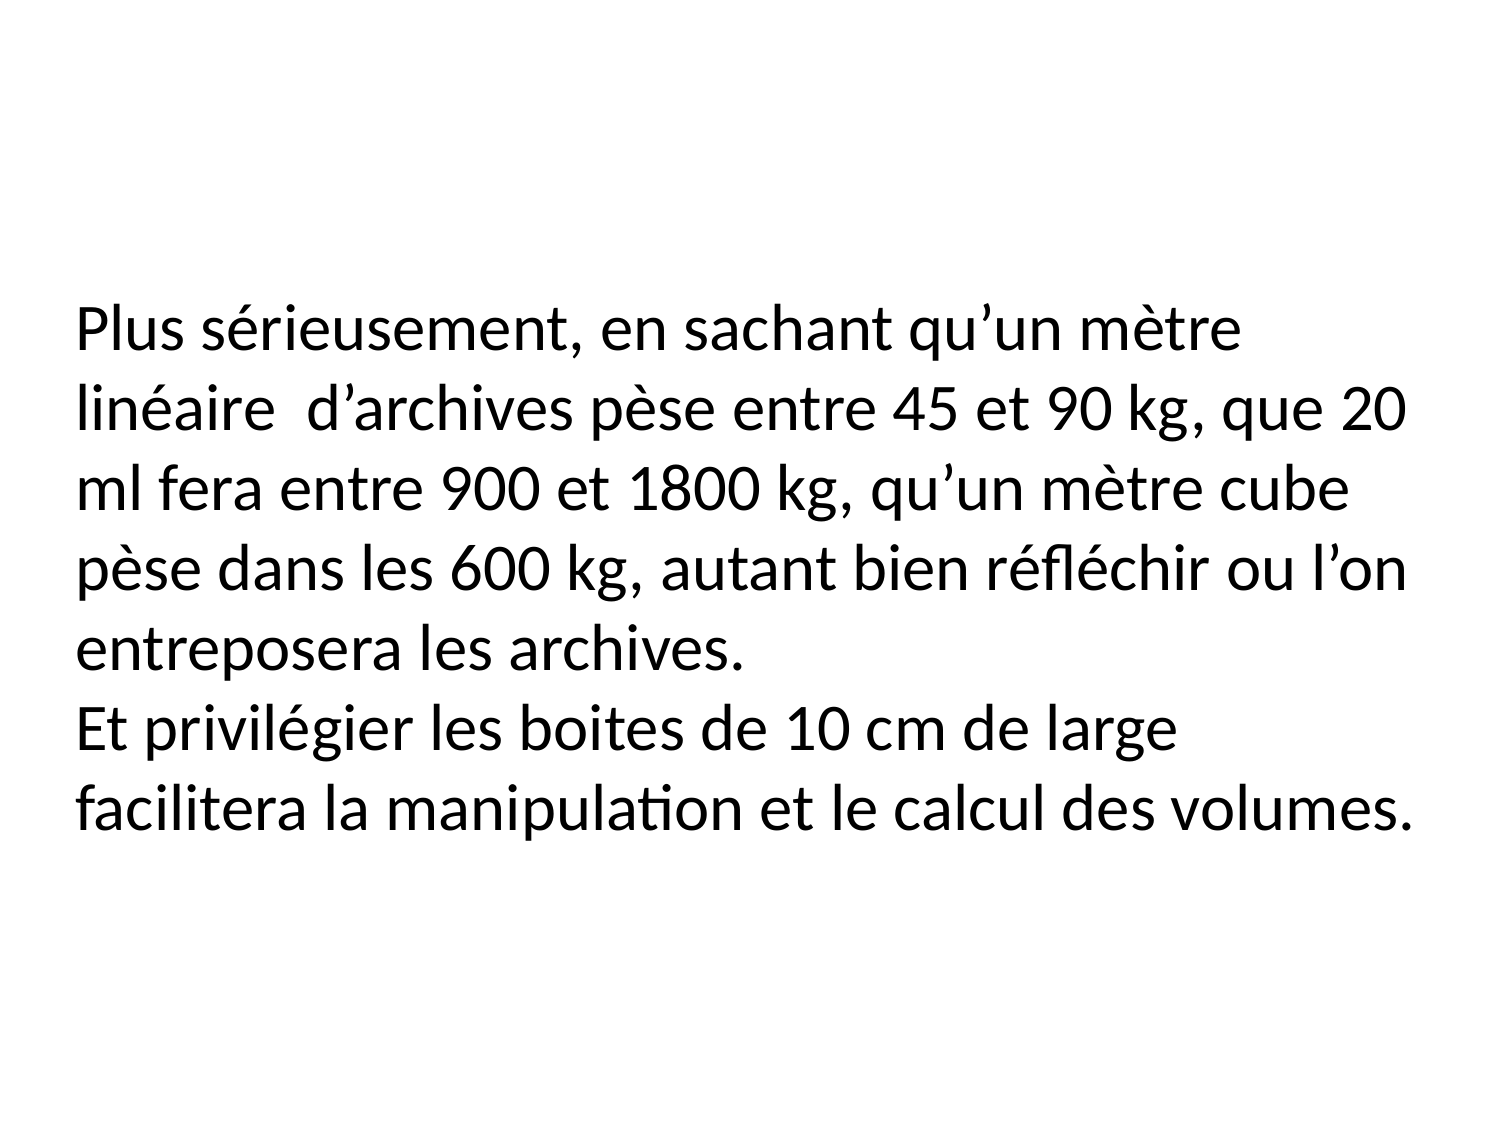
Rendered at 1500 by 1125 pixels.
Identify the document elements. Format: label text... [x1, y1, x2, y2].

subtitle Plus sérieusement, en sachant qu’un mètre linéaire d’archives pèse entre 45 et 90 kg, que 20 ml fera entre 900 et 1800 kg, qu’un mètre cube pèse dans les 600 kg, autant bien réfléchir ou l’on entreposera les archives. Et privilégier les boites de 10 cm de large facilitera la manipulation et le calcul des volumes. [75, 44, 1425, 1083]
